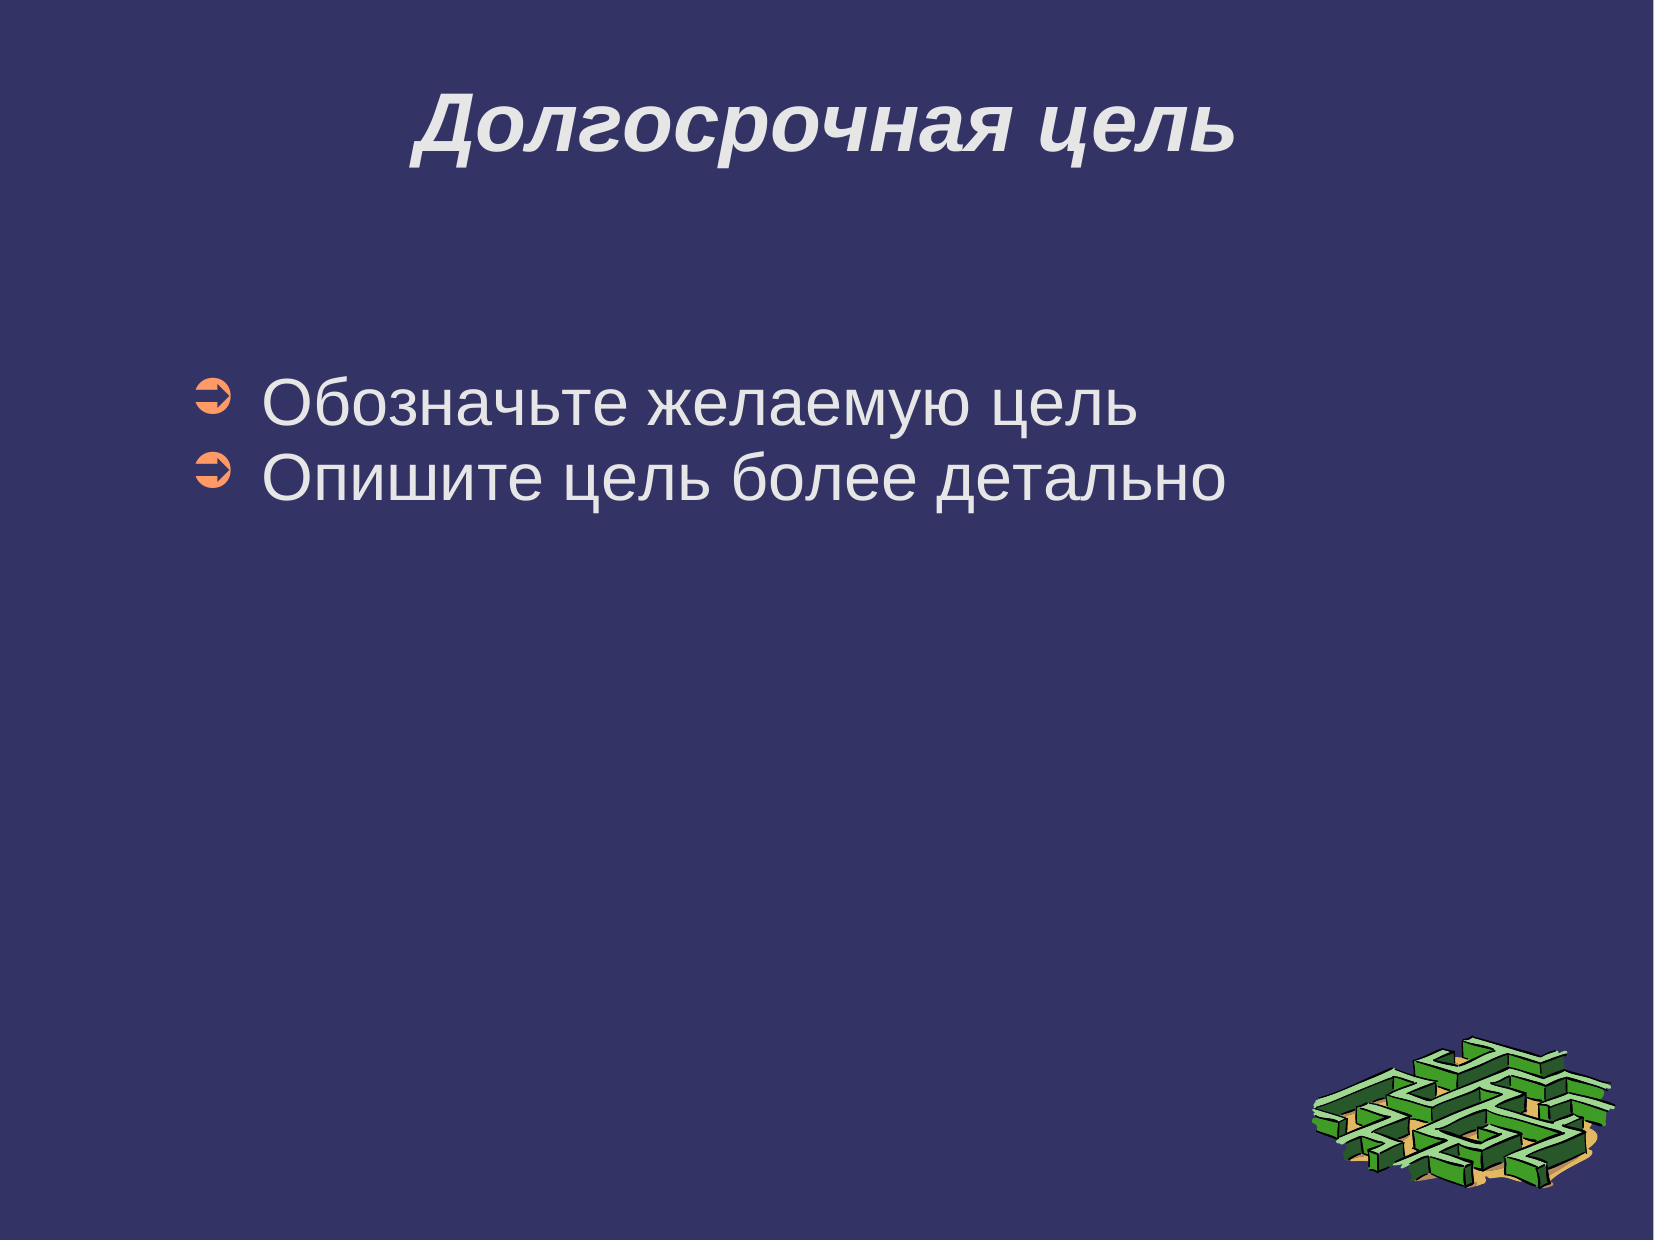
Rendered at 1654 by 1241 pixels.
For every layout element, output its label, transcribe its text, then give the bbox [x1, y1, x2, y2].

title Долгосрочная цель [121, 19, 1534, 227]
list Обозначьте желаемую цель Опишите цель более детально [178, 364, 1570, 1147]
